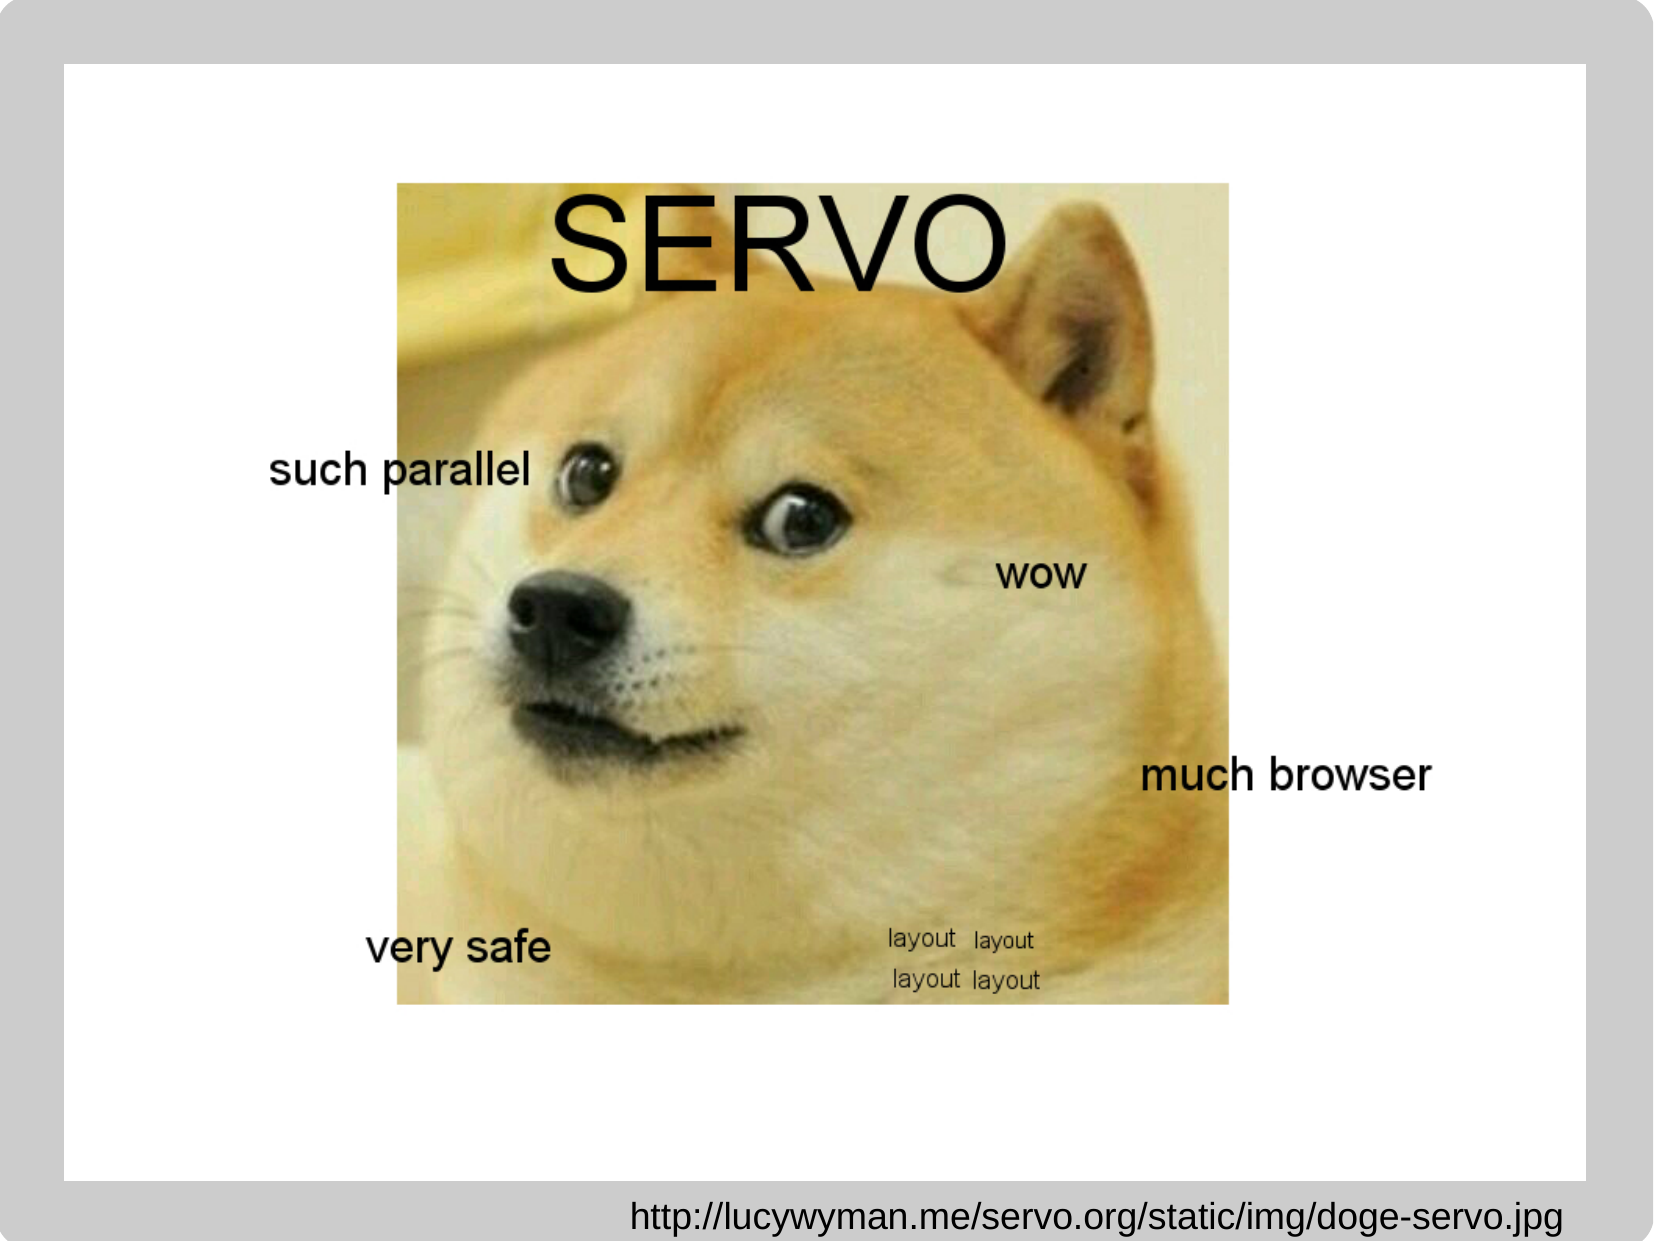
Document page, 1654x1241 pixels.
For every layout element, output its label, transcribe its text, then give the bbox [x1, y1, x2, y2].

text_box http://lucywyman.me/servo.org/static/img/doge-servo.jpg [615, 1188, 1653, 1241]
picture [194, 127, 1445, 1066]
